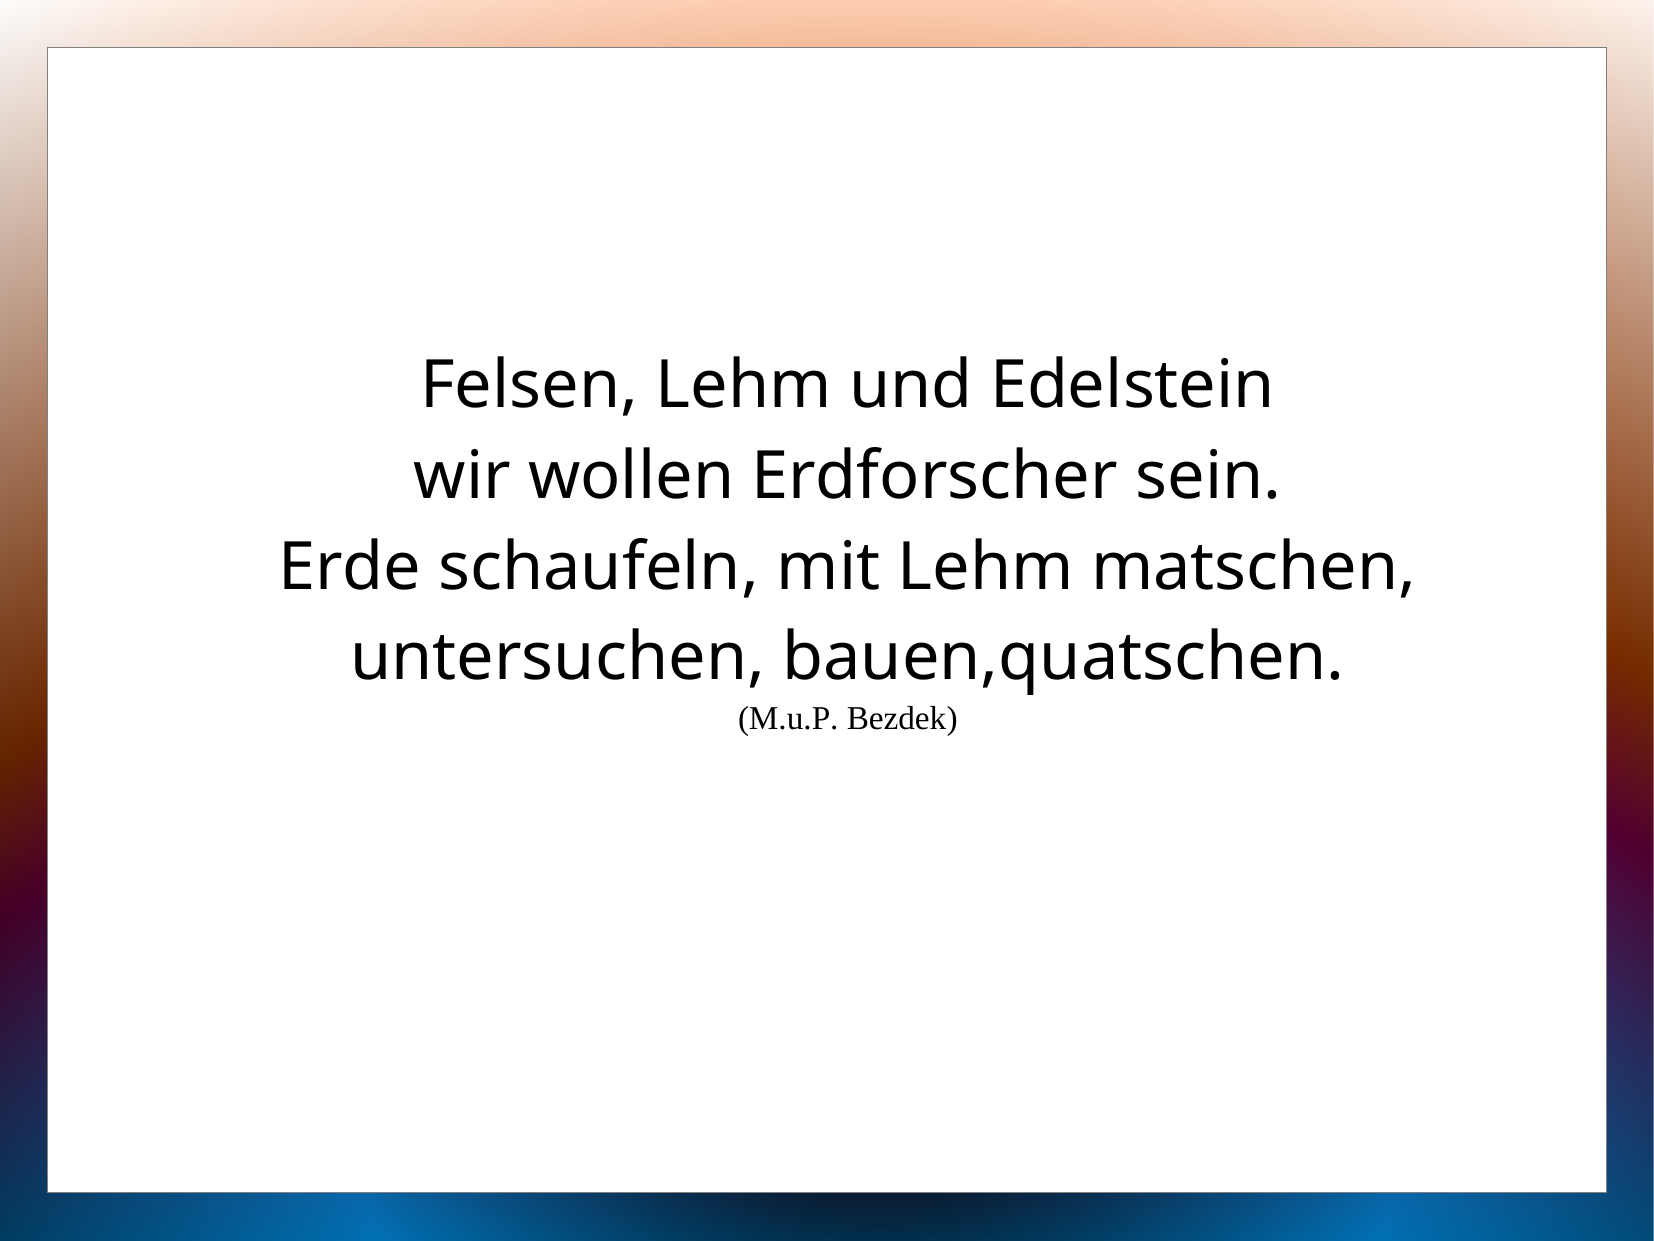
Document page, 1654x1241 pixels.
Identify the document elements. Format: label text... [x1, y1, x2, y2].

text_box [47, 47, 1607, 1193]
picture [0, 0, 1654, 1241]
subtitle Felsen, Lehm und Edelstein wir wollen Erdforscher sein. Erde schaufeln, mit Lehm matschen, untersuchen, bauen,quatschen. (M.u.P. Bezdek) [103, 47, 1593, 1026]
